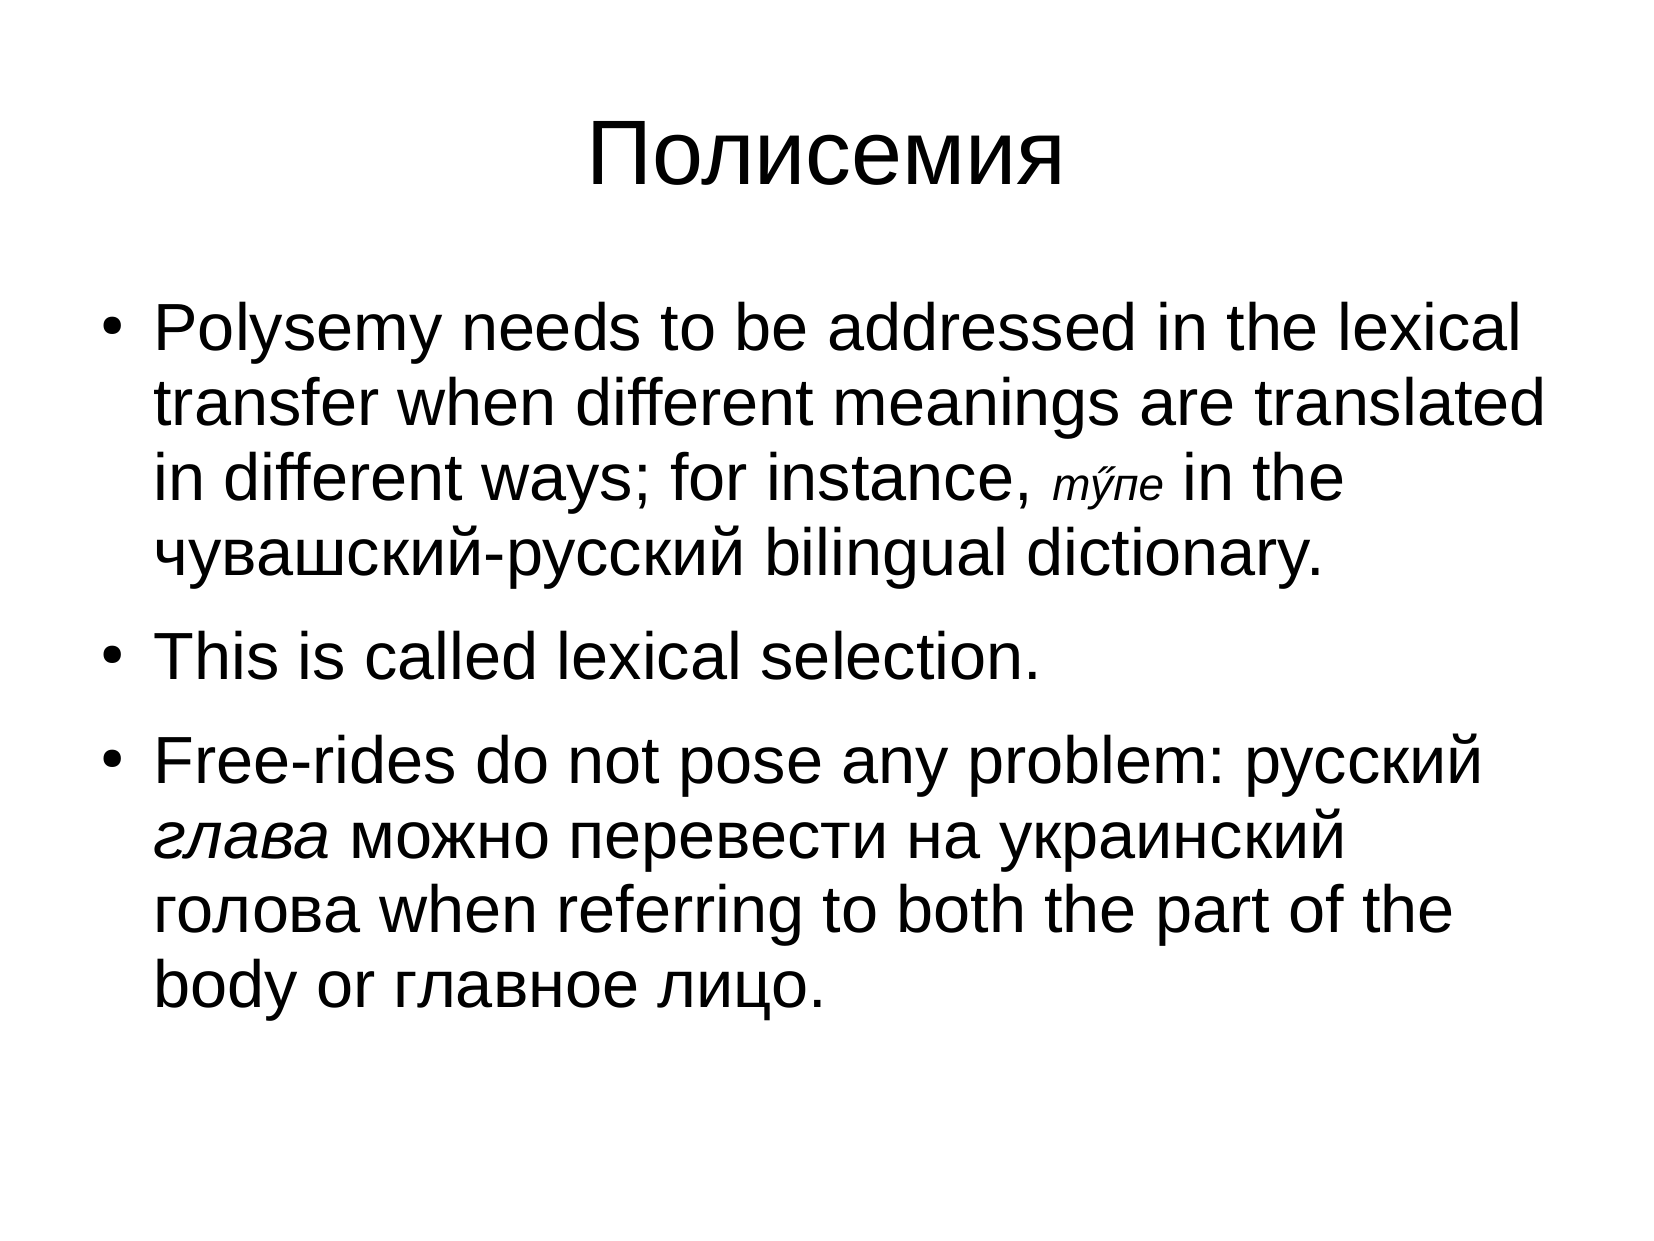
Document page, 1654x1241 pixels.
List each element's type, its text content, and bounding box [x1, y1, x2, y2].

list Polysemy needs to be addressed in the lexical transfer when different meanings are translated in different ways; for instance, тӳпе in the чувашский-русский bilingual dictionary. This is called lexical selection. Free-rides do not pose any problem: русский глава можно перевести на украинский голова when referring to both the part of the body or главное лицо. [82, 290, 1571, 1094]
title Полисемия [82, 56, 1571, 250]
